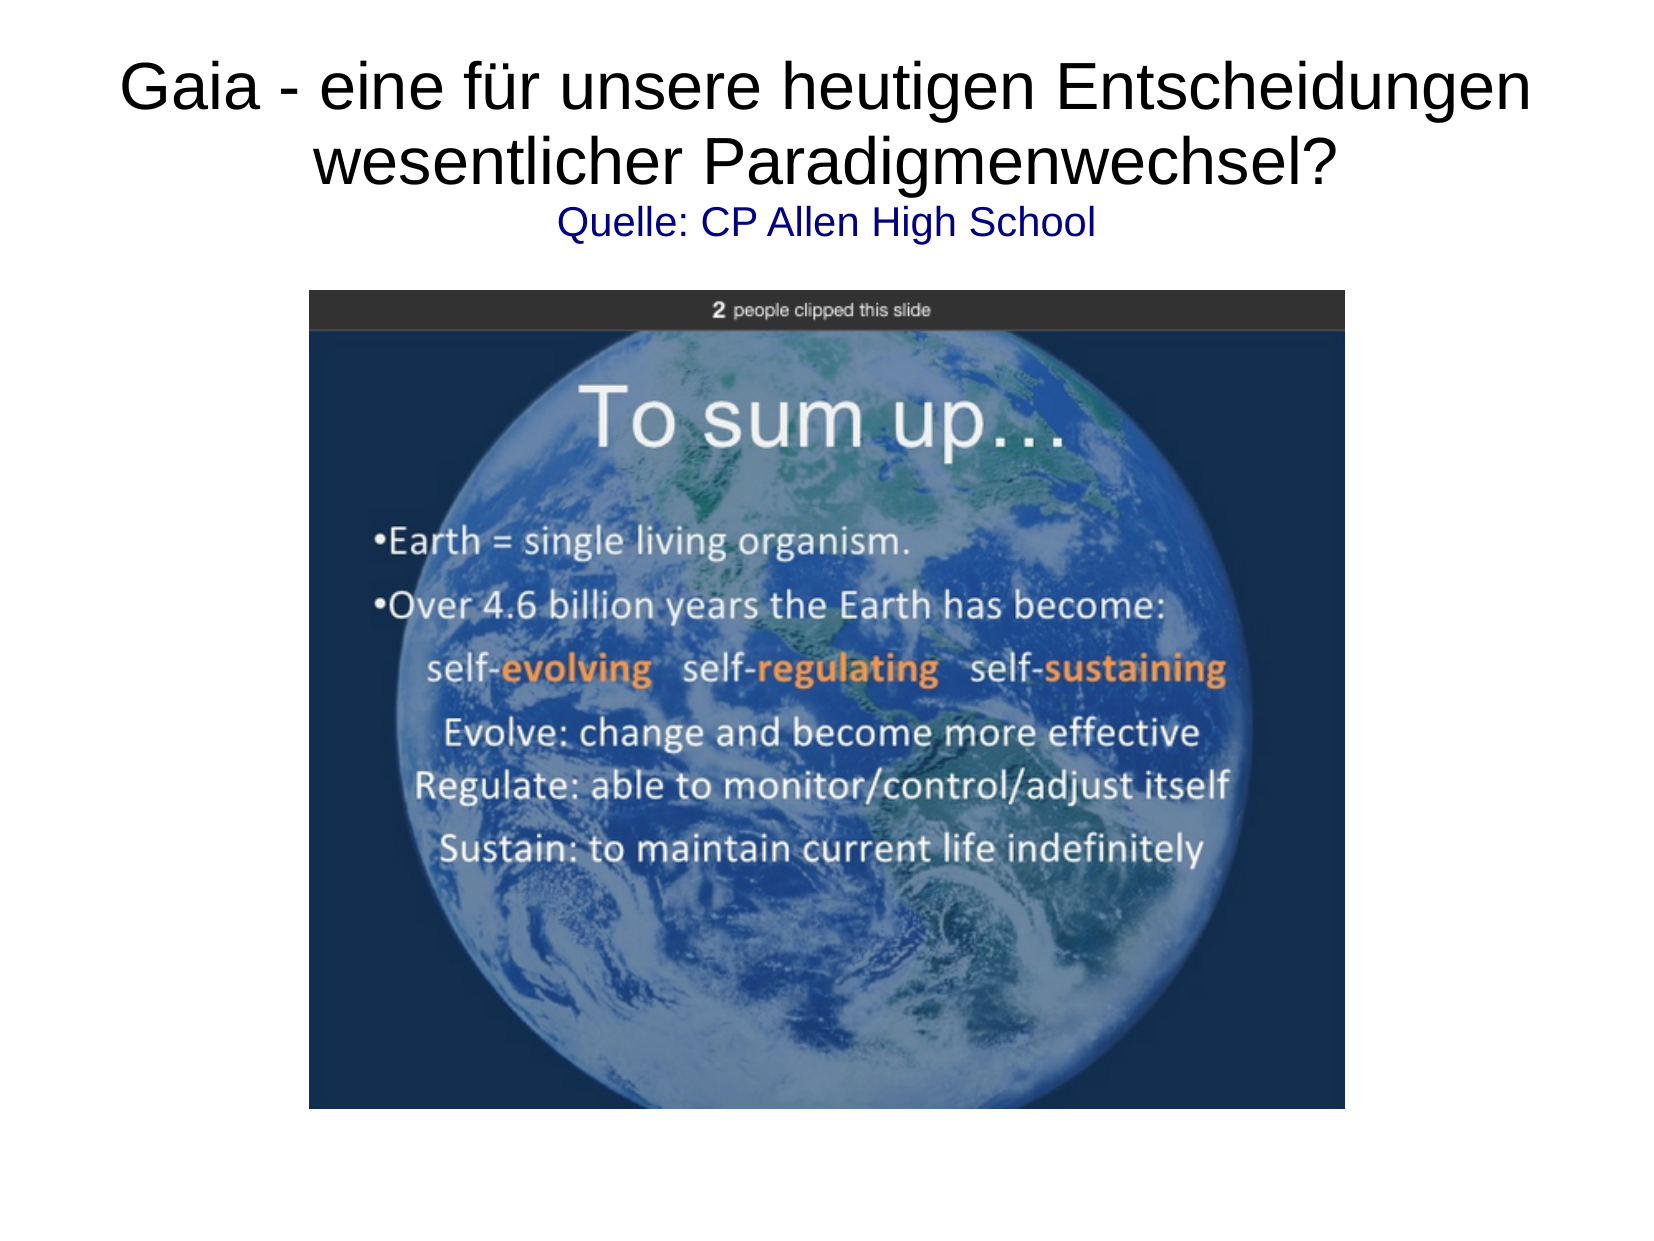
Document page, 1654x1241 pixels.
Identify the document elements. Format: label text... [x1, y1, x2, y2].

title Gaia - eine für unsere heutigen Entscheidungen wesentlicher Paradigmenwechsel? Quelle: CP Allen High School [82, 49, 1571, 257]
picture [309, 290, 1345, 1109]
